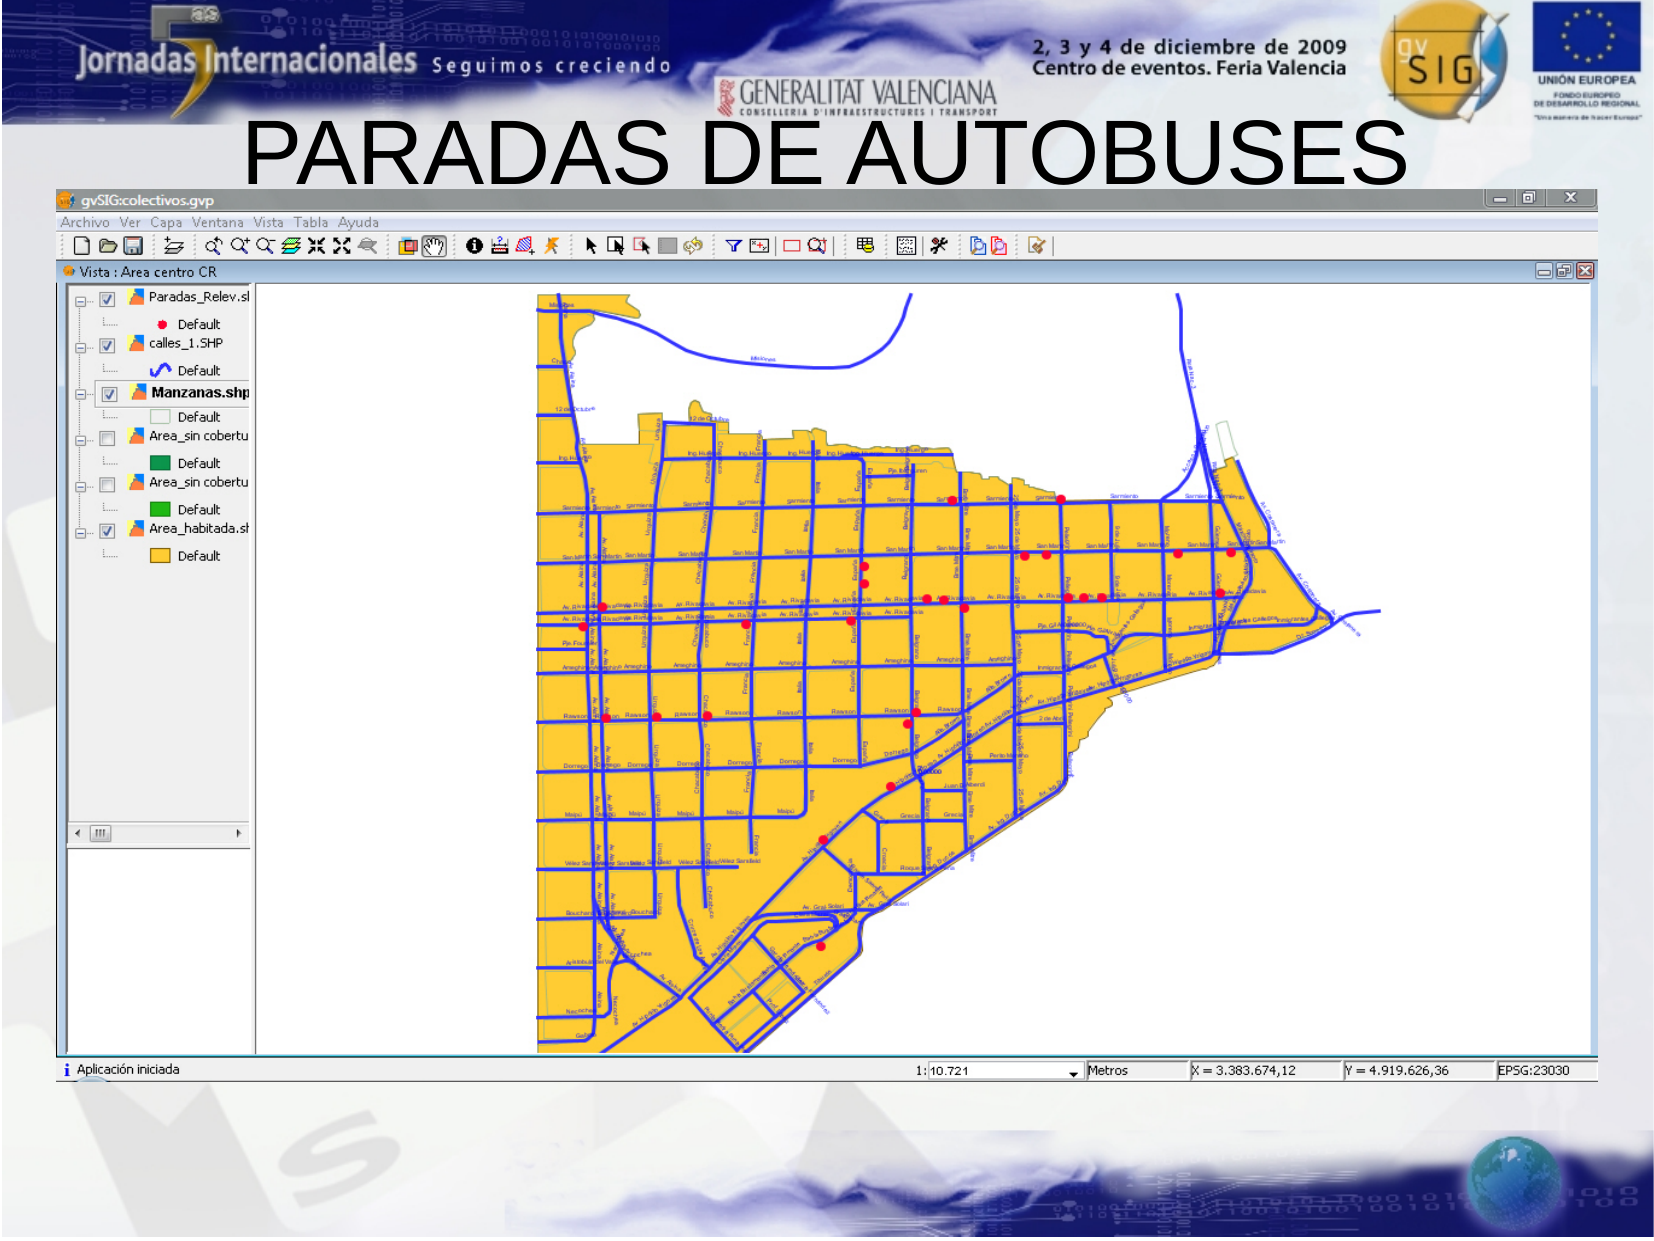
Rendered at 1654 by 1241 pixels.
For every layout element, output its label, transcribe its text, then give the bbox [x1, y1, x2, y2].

picture [2, 0, 1654, 1237]
title PARADAS DE AUTOBUSES [82, 56, 1571, 189]
